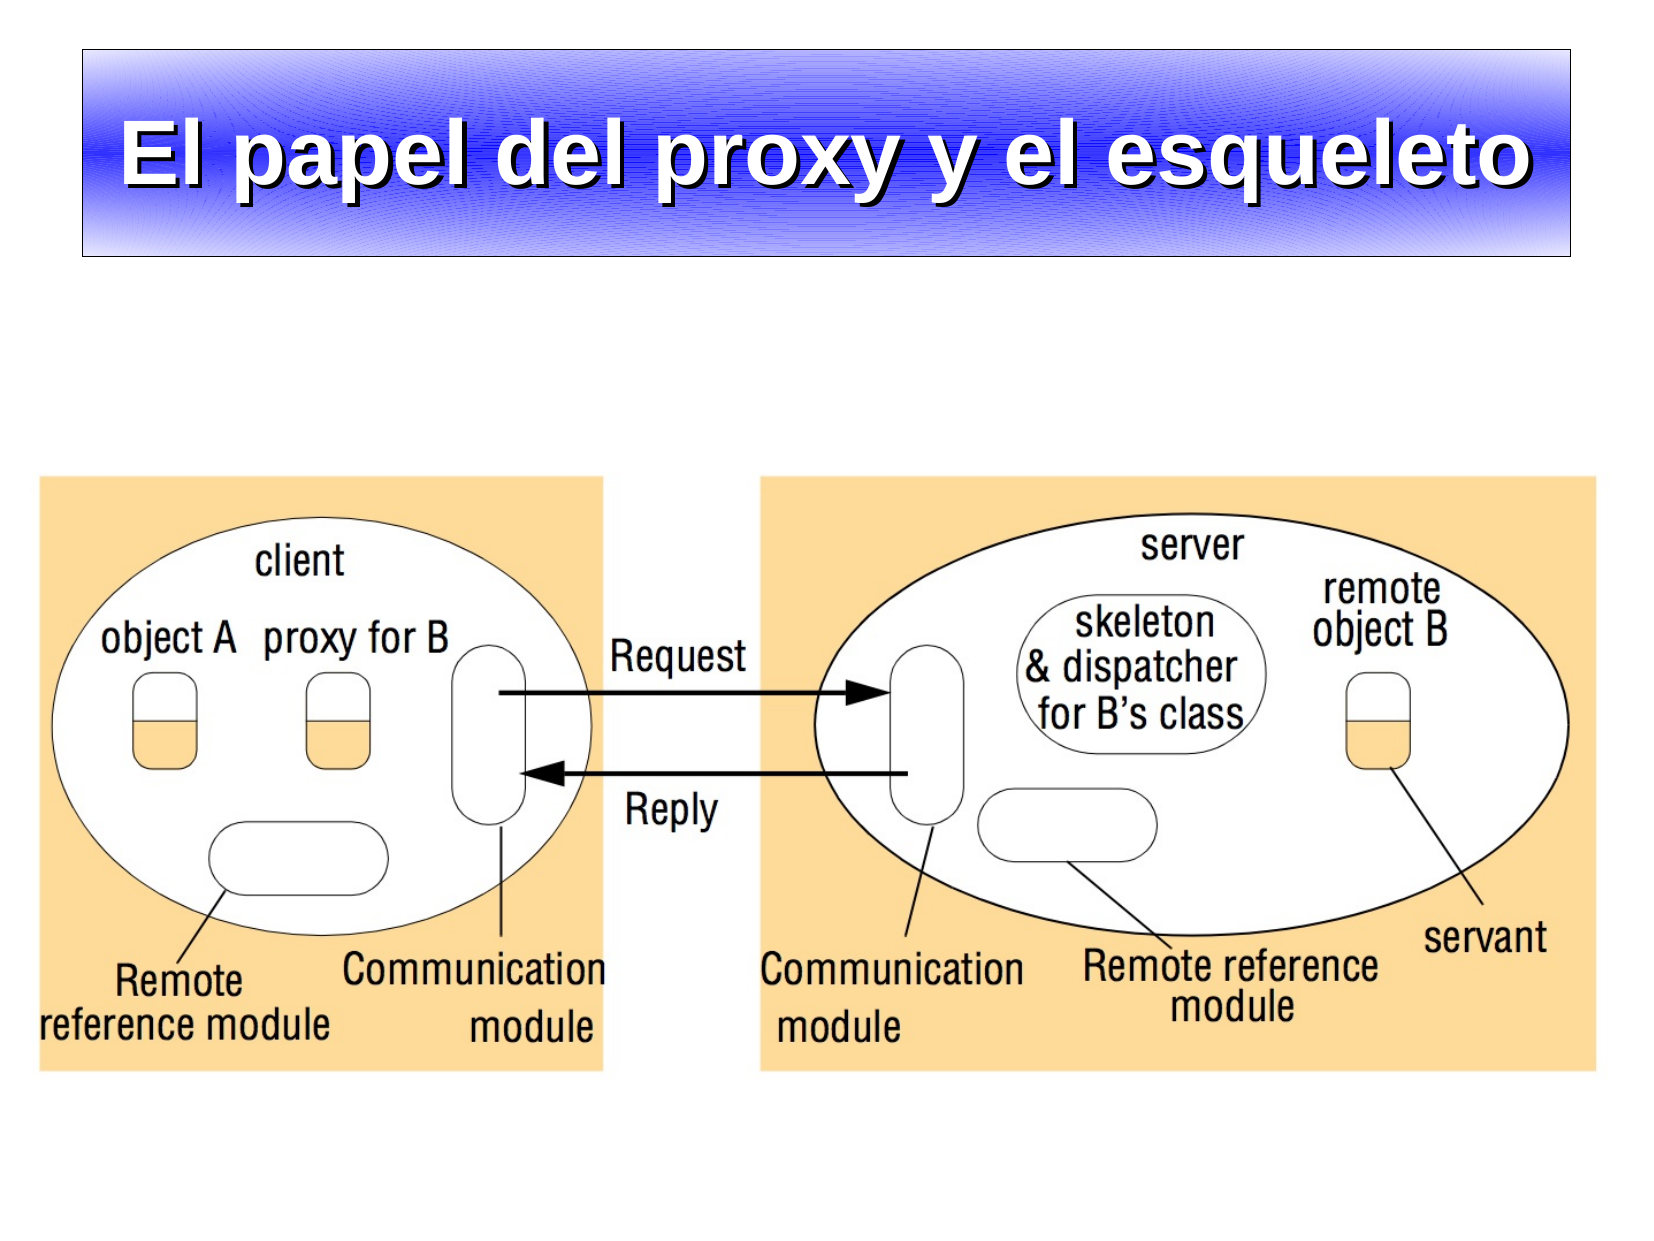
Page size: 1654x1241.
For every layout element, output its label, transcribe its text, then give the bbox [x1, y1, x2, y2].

title El papel del proxy y el esqueleto [82, 49, 1571, 257]
picture [30, 472, 1610, 1081]
